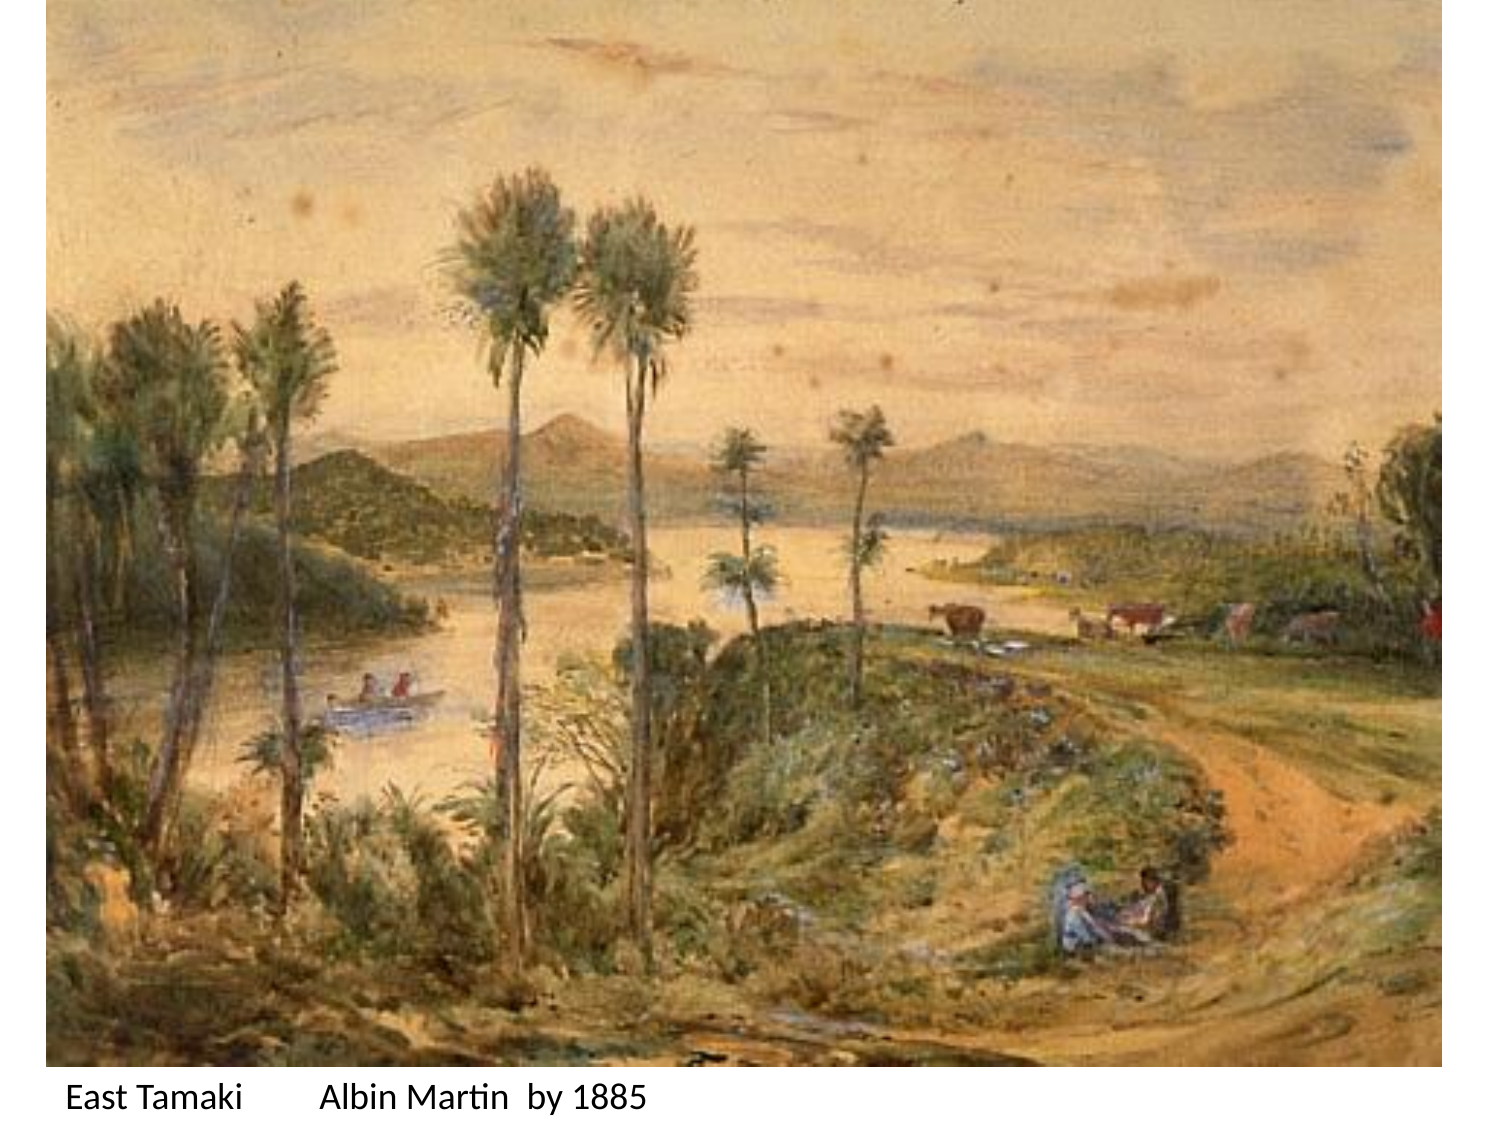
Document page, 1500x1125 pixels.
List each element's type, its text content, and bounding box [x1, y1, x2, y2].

picture [46, 0, 1442, 1067]
text_box East Tamaki Albin Martin by 1885 [50, 1064, 672, 1125]
